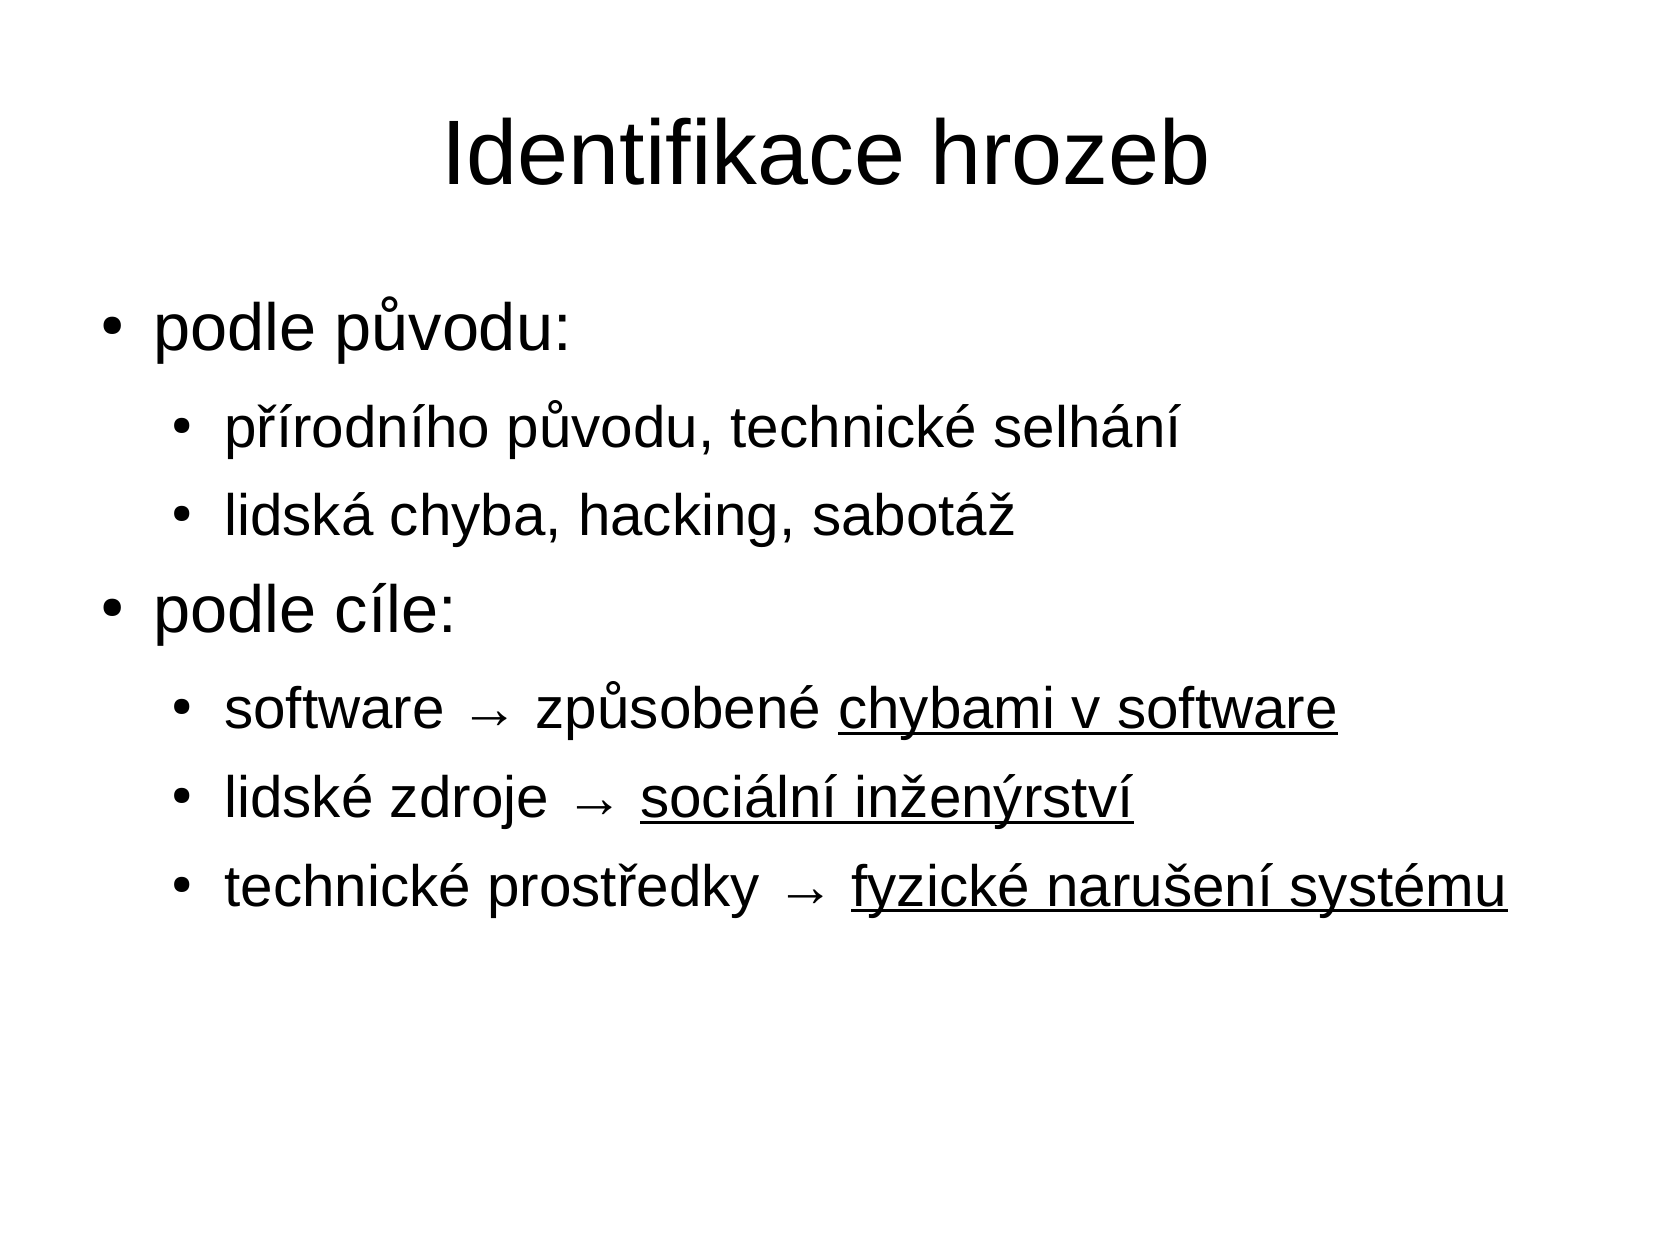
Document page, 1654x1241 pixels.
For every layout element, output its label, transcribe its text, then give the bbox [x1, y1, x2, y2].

title Identifikace hrozeb [82, 56, 1571, 250]
list podle původu: přírodního původu, technické selhání lidská chyba, hacking, sabotáž podle cíle: software → způsobené chybami v software lidské zdroje → sociální inženýrství technické prostředky → fyzické narušení systému [82, 290, 1571, 1094]
